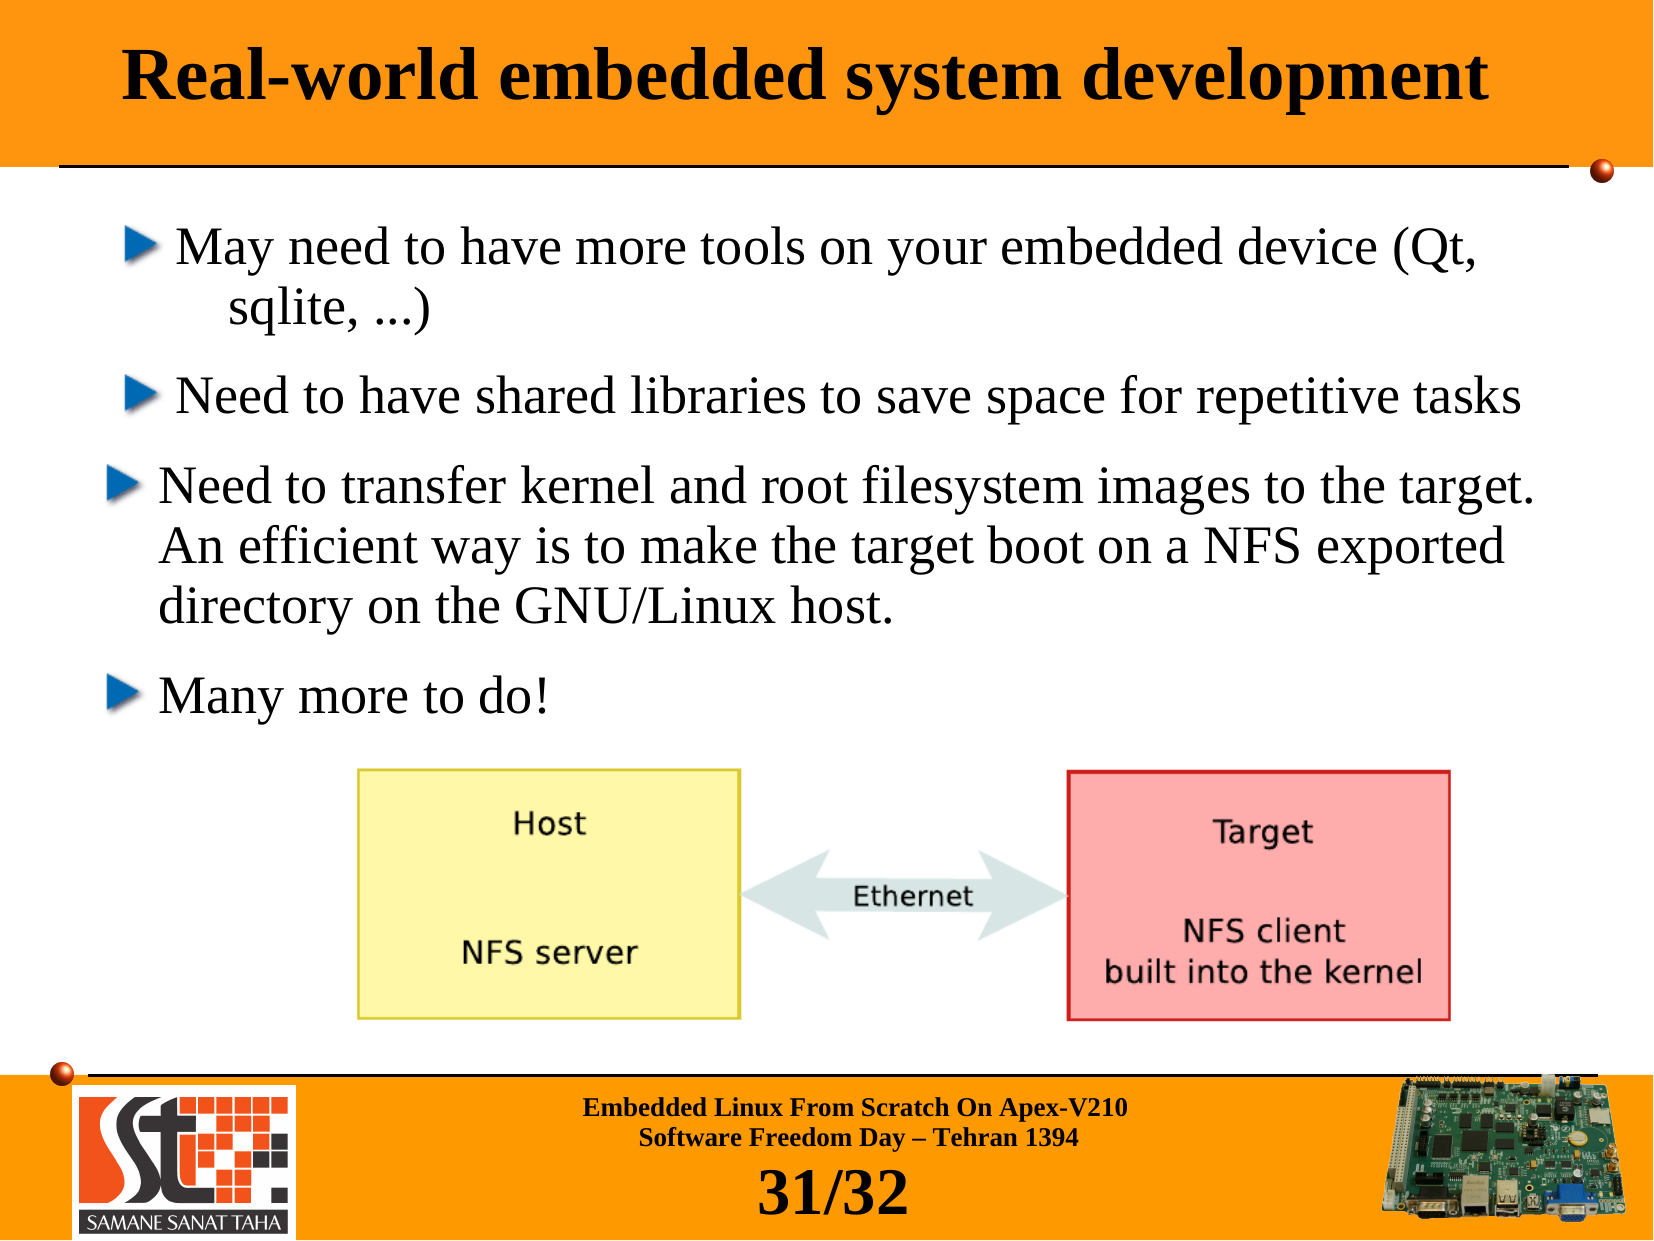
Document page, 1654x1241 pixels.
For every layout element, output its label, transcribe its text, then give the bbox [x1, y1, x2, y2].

picture [72, 1085, 296, 1241]
list May need to have more tools on your embedded device (Qt, sqlite, ...) Need to have shared libraries to save space for repetitive tasks Need to transfer kernel and root filesystem images to the target. An efficient way is to make the target boot on a NFS exported directory on the GNU/Linux host. Many more to do! [87, 216, 1565, 1066]
picture [1371, 1074, 1626, 1236]
title Real-world embedded system development [60, 25, 1551, 124]
